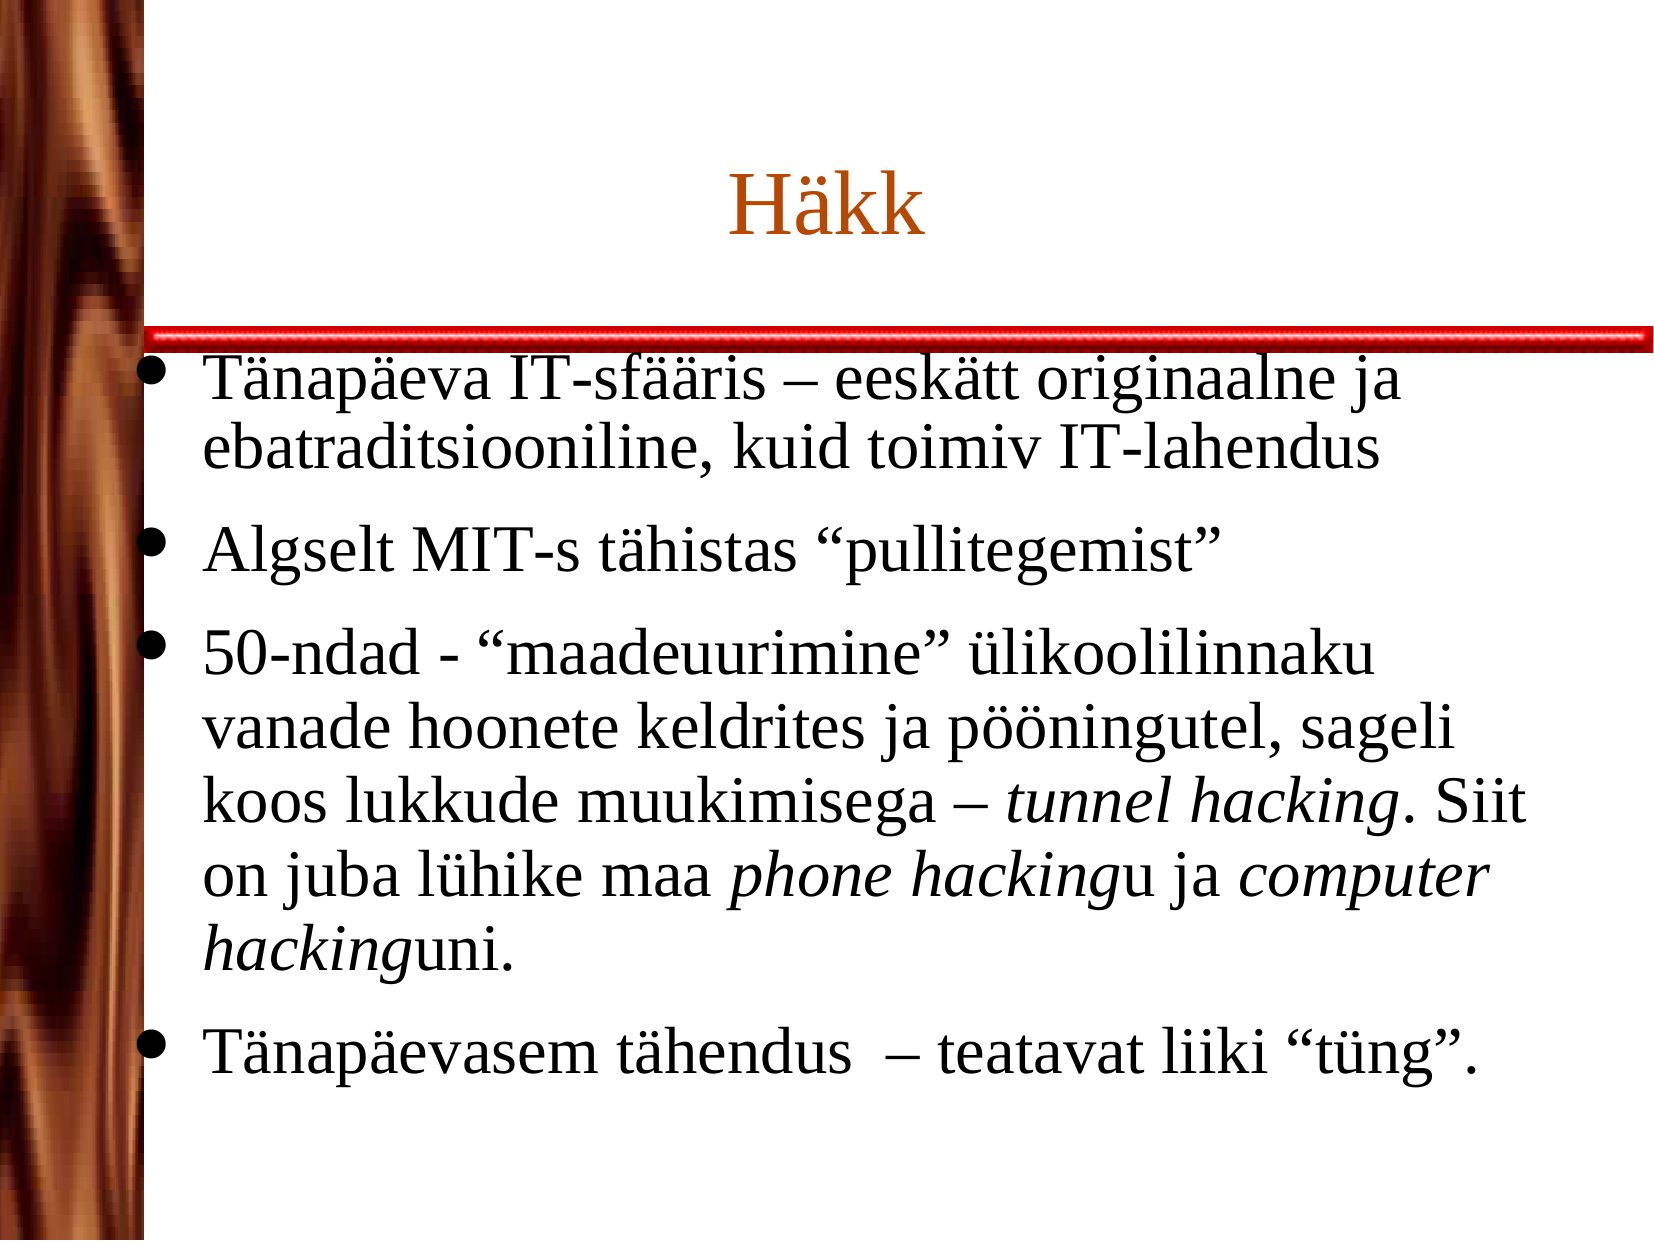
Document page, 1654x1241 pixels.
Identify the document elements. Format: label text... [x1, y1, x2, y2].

list Tänapäeva IT-sfääris – eeskätt originaalne ja ebatraditsiooniline, kuid toimiv IT-lahendus Algselt MIT-s tähistas “pullitegemist” 50-ndad - “maadeuurimine” ülikoolilinnaku vanade hoonete keldrites ja pööningutel, sageli koos lukkude muukimisega – tunnel hacking. Siit on juba lühike maa phone hackingu ja computer hackinguni. Tänapäevasem tähendus – teatavat liiki “tüng”. [121, 344, 1532, 1147]
picture [0, 0, 1654, 1240]
title Häkk [121, 98, 1532, 314]
